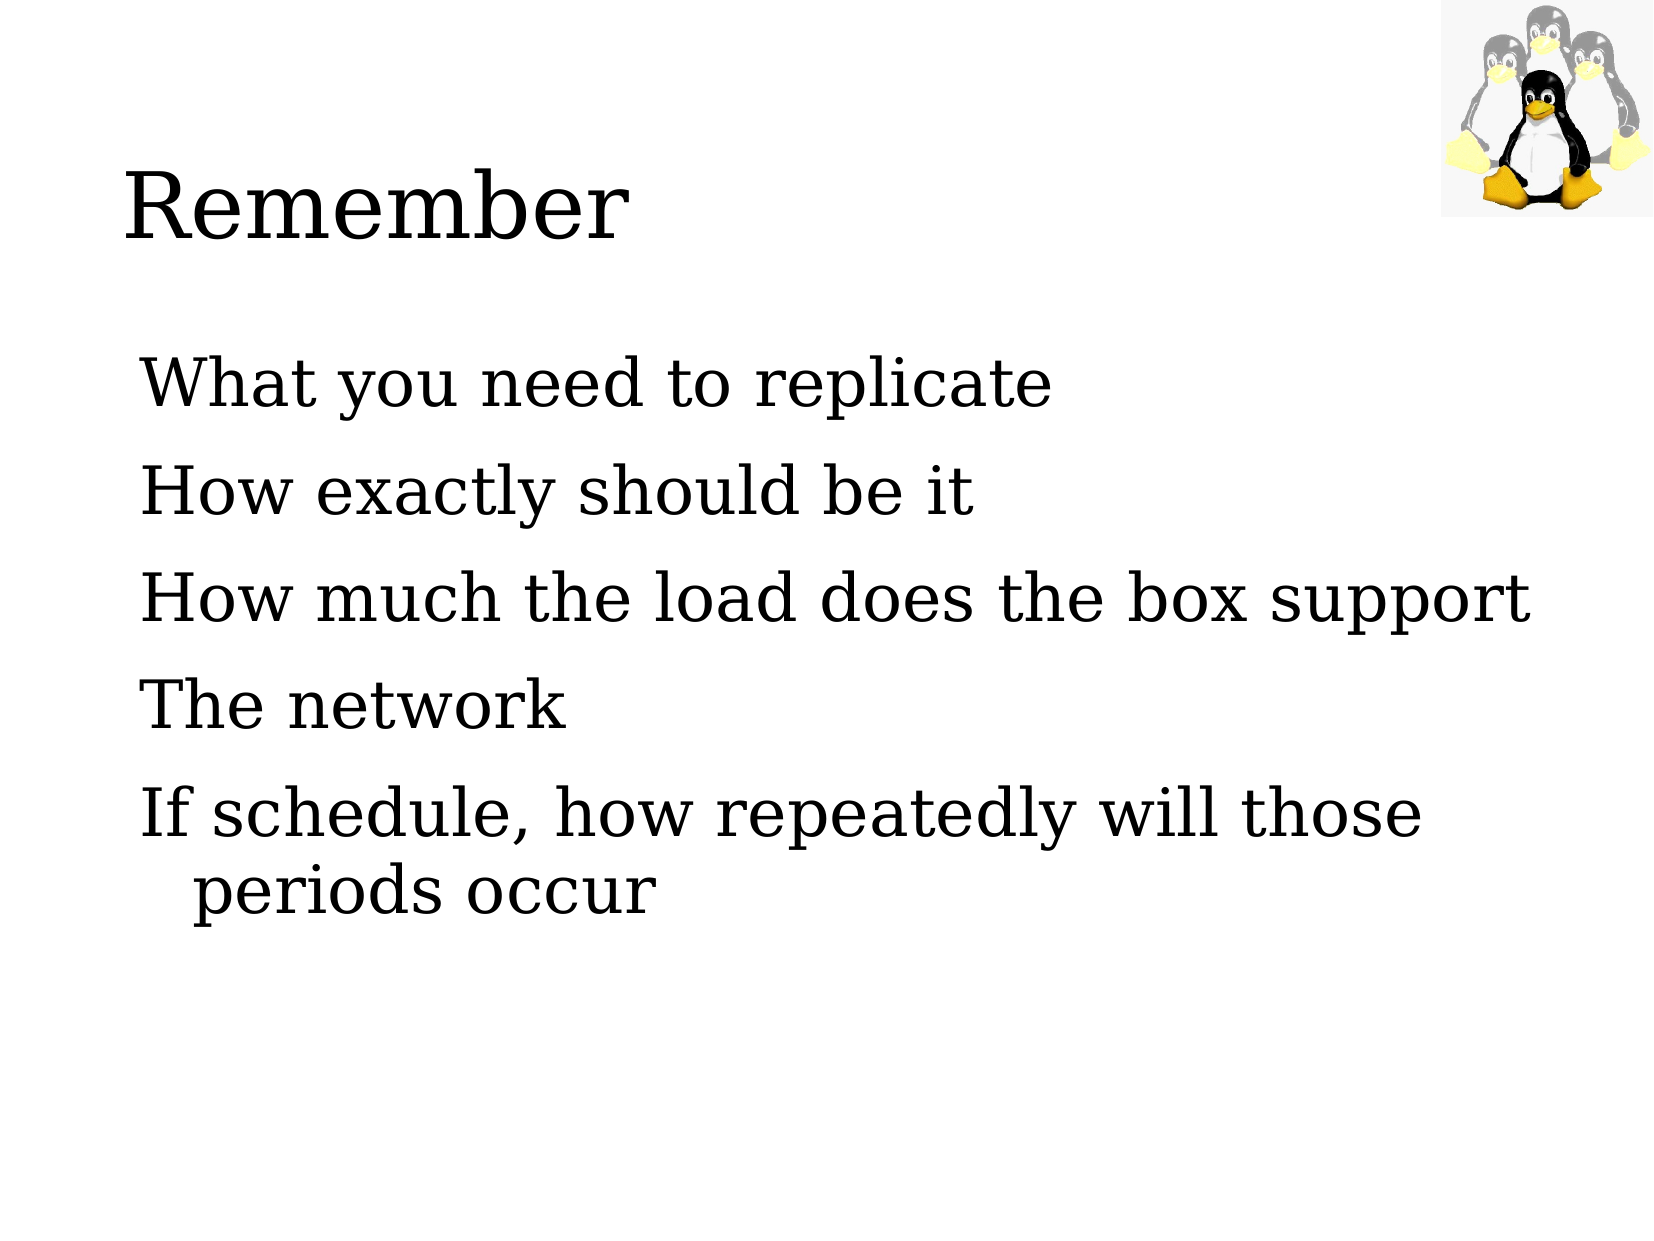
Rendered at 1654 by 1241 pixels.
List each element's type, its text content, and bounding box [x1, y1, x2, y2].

list What you need to replicate How exactly should be it How much the load does the box support The network If schedule, how repeatedly will those periods occur [121, 344, 1534, 1127]
picture [1441, 0, 1654, 217]
title Remember [121, 102, 1534, 311]
